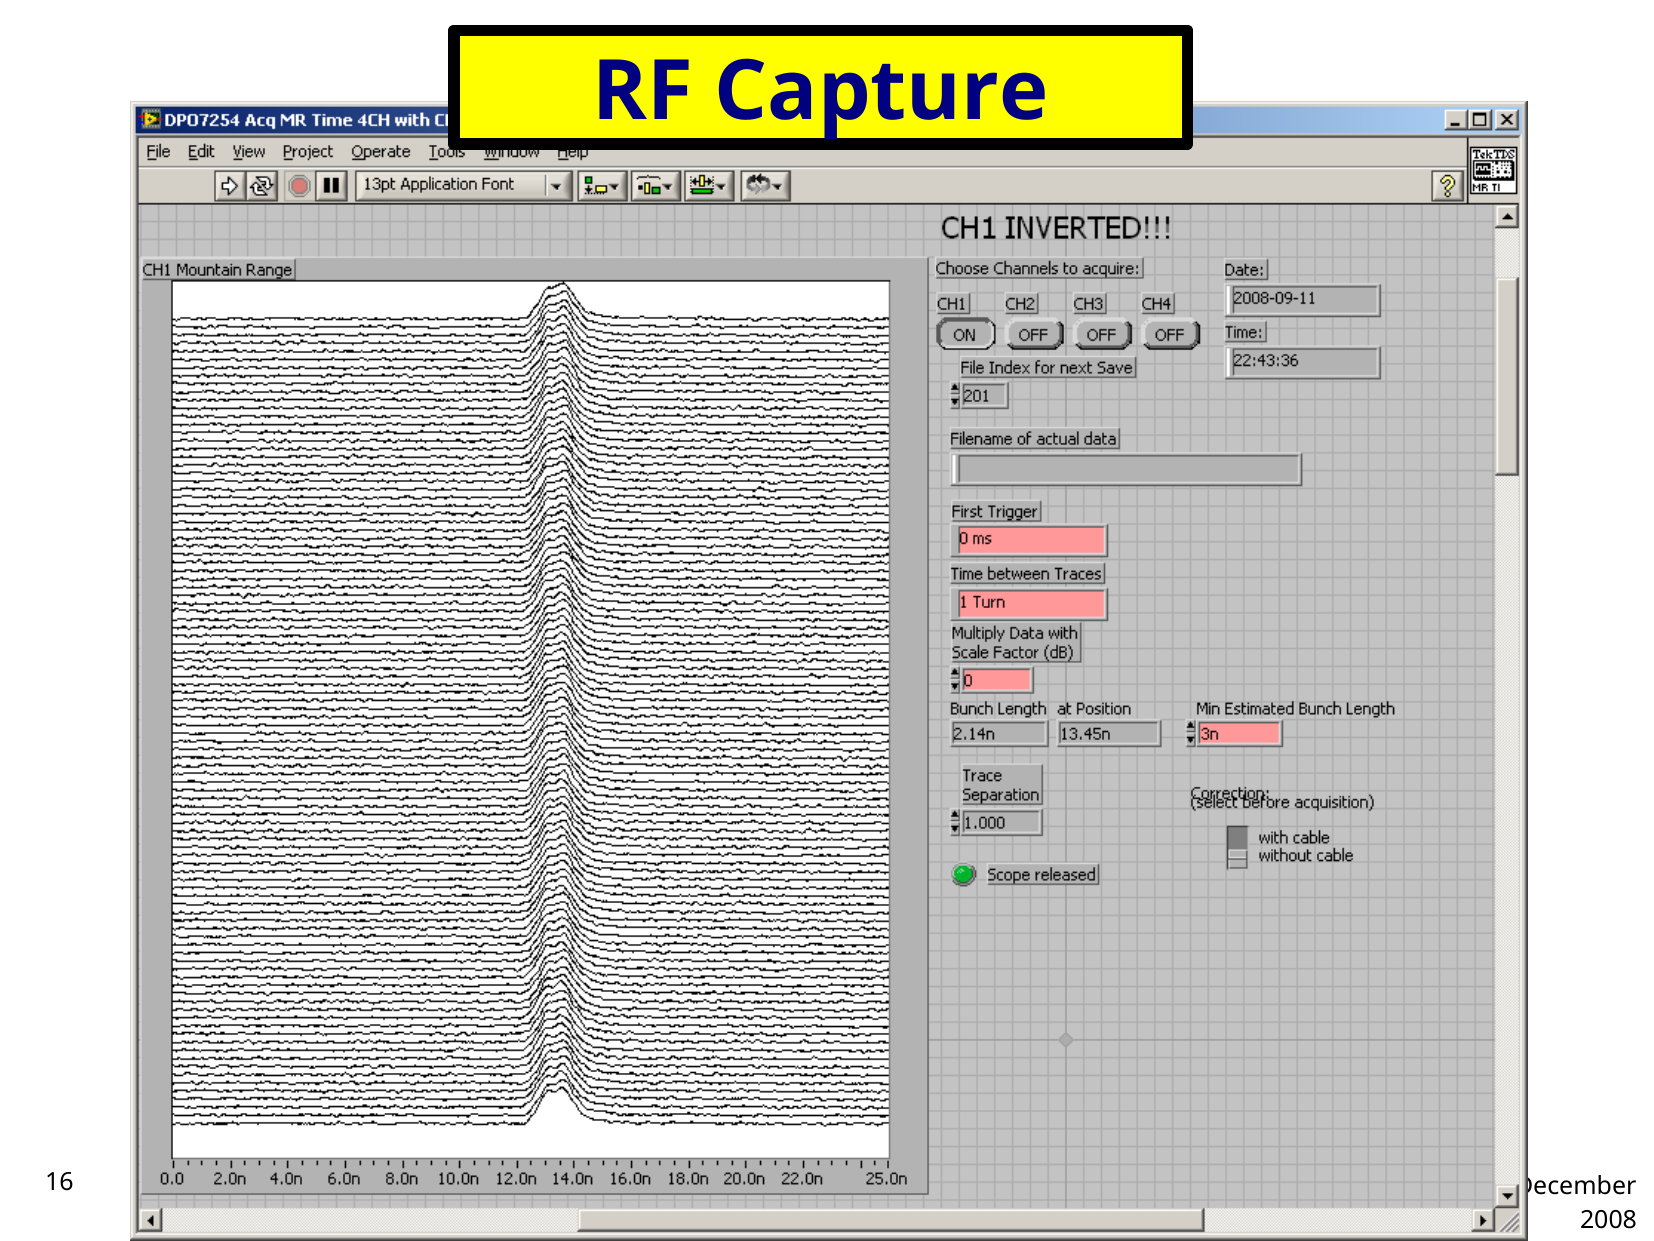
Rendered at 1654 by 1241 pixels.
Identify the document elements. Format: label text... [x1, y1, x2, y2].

title RF Capture [453, 33, 1188, 142]
picture [130, 101, 1528, 1241]
